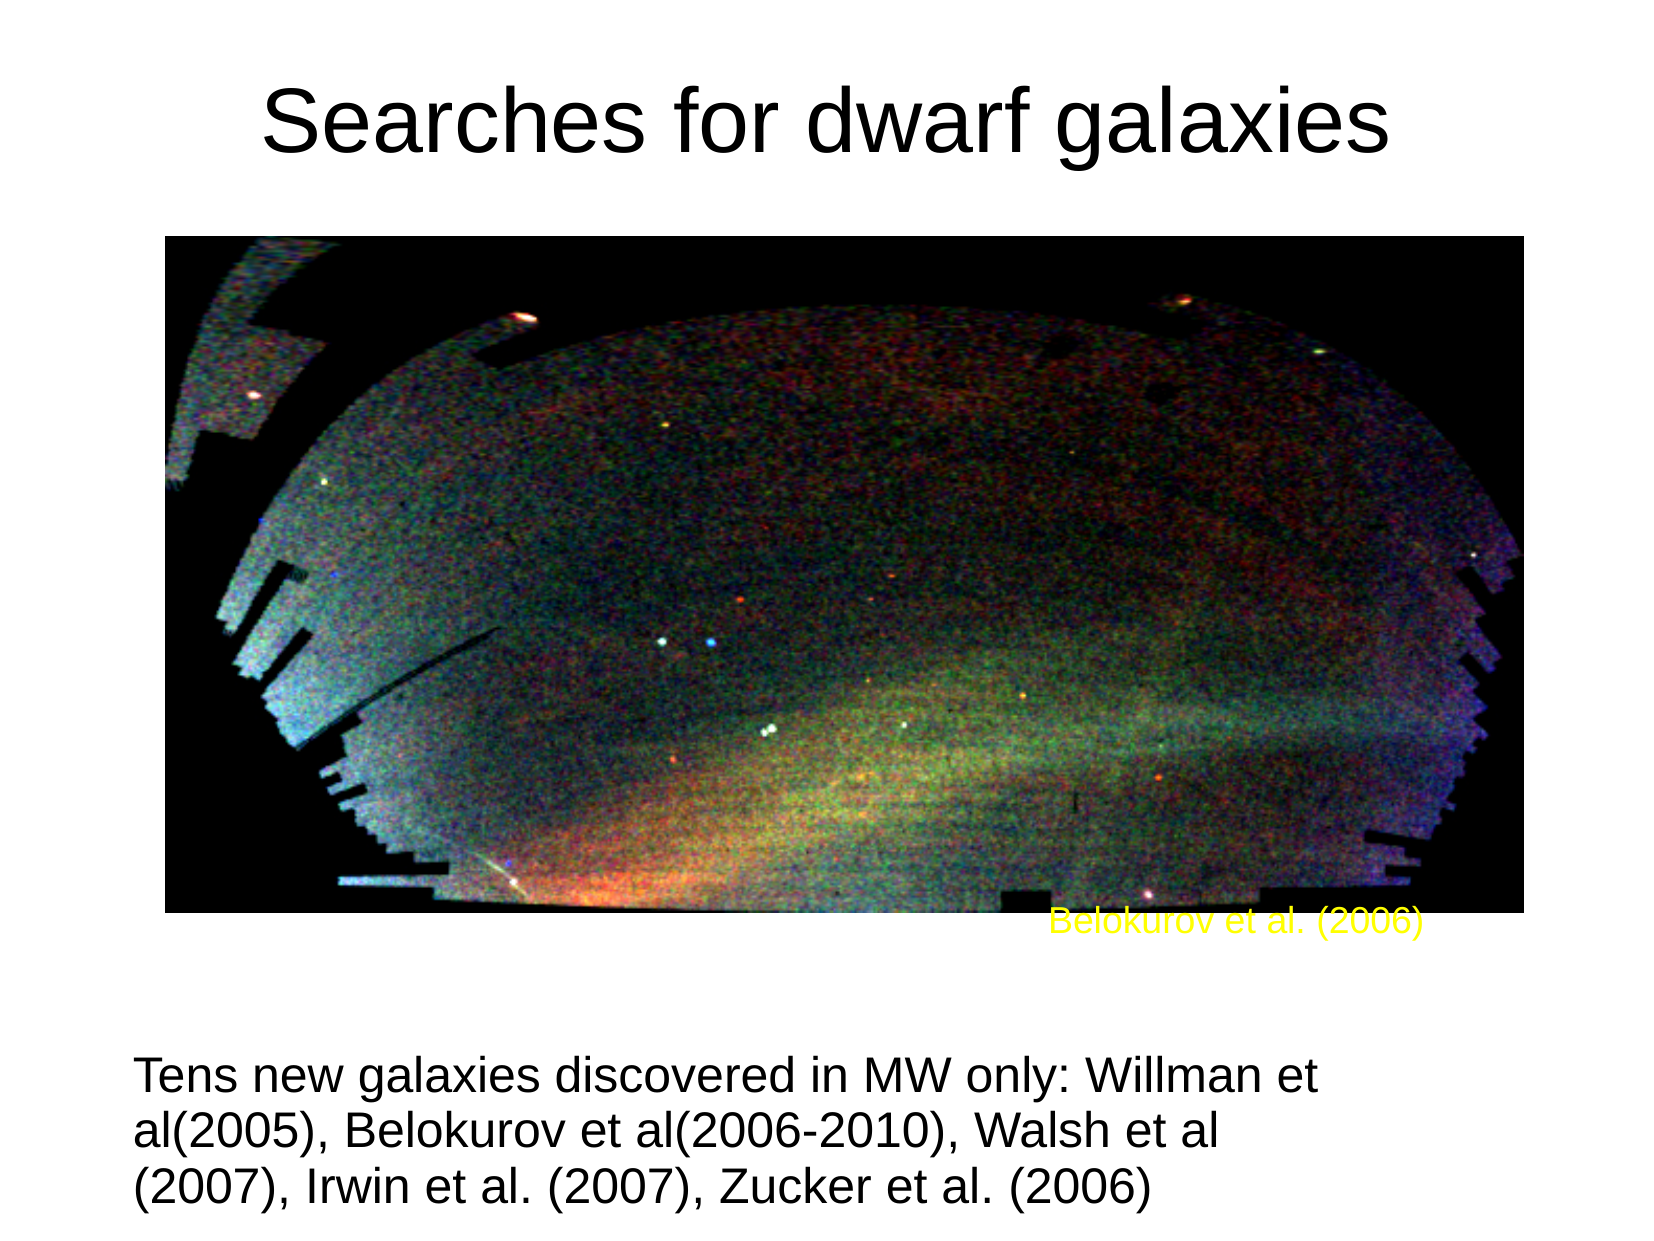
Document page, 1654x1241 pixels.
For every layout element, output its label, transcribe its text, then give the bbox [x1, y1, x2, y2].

picture [165, 236, 1524, 913]
text_box Belokurov et al. (2006) [1033, 891, 1654, 949]
title Searches for dwarf galaxies [82, 17, 1571, 225]
text_box Tens new galaxies discovered in MW only: Willman et al(2005), Belokurov et al(2006-2010), Walsh et al (2007), Irwin et al. (2007), Zucker et al. (2006) [118, 1039, 1359, 1222]
